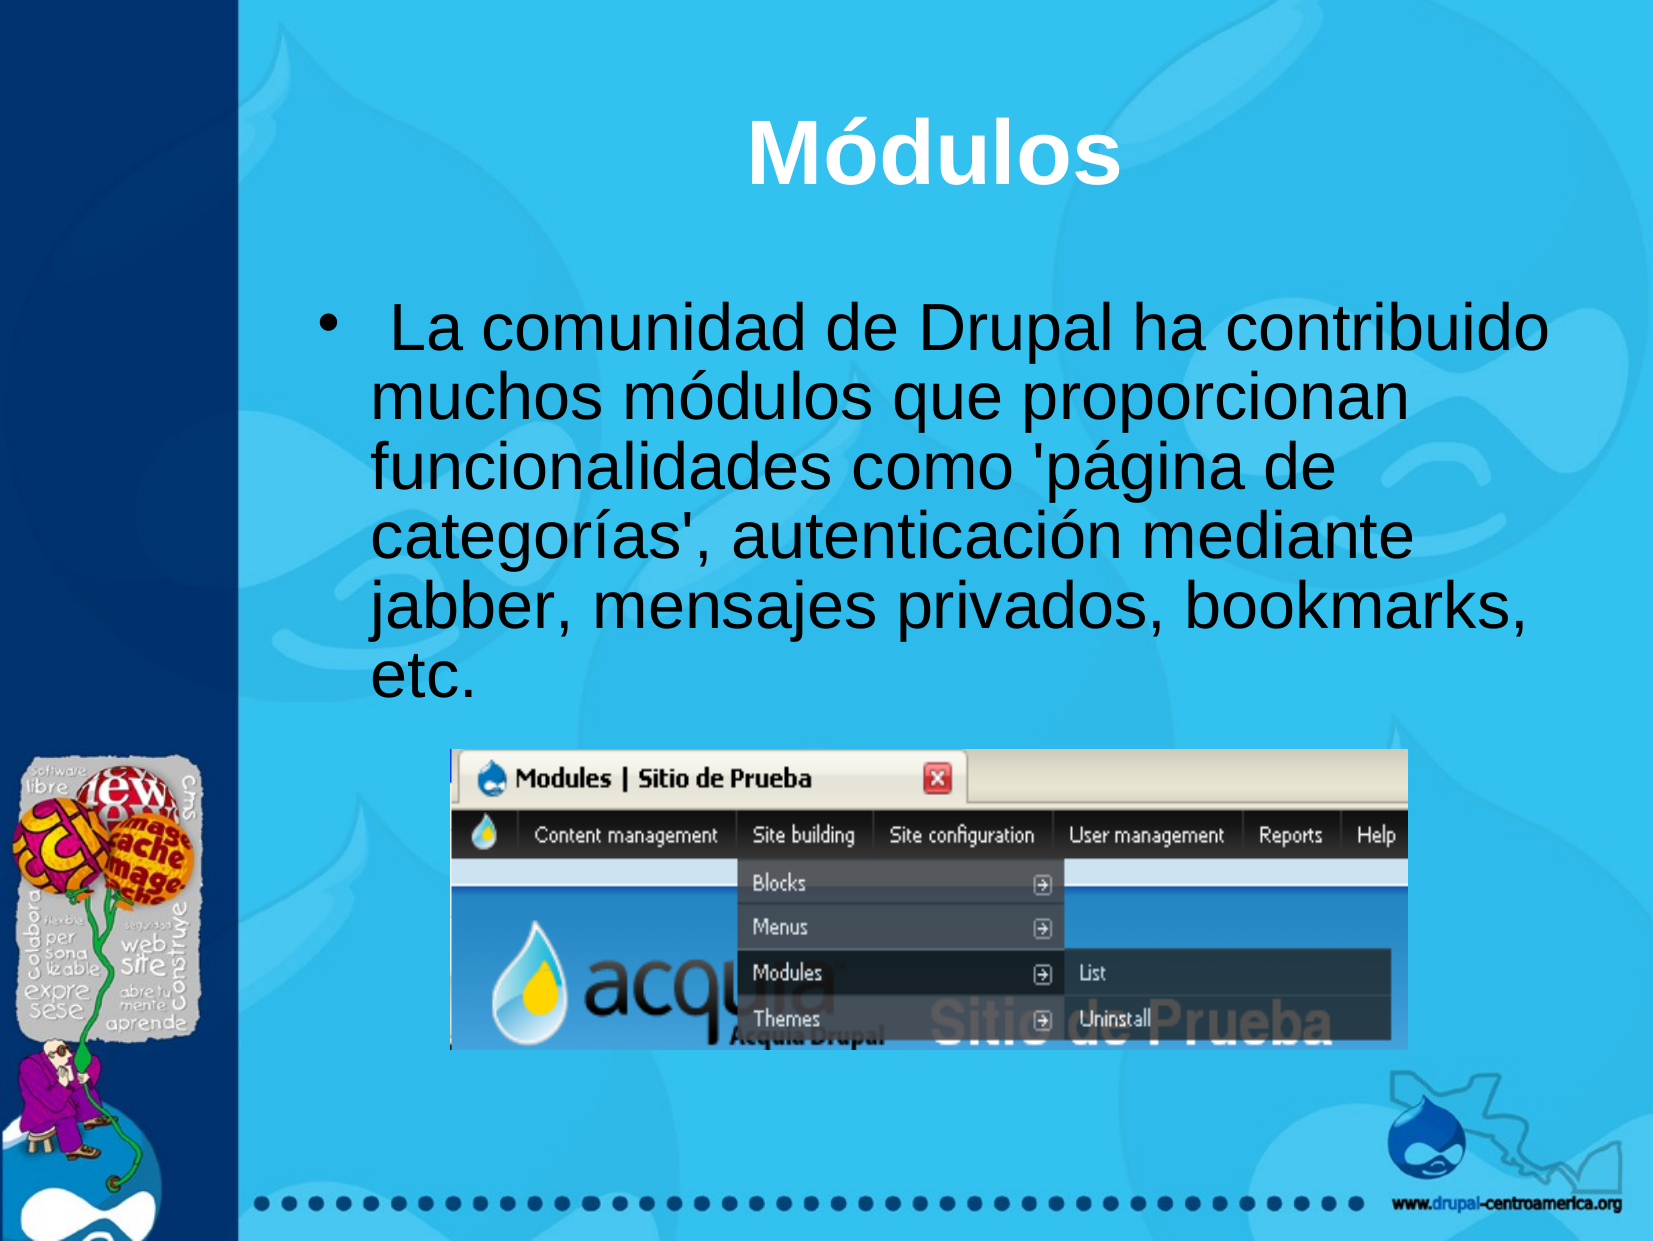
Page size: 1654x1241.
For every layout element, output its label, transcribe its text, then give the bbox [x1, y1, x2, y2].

list La comunidad de Drupal ha contribuido muchos módulos que proporcionan funcionalidades como 'página de categorías', autenticación mediante jabber, mensajes privados, bookmarks, etc. [299, 290, 1571, 751]
title Módulos [299, 56, 1571, 249]
picture [0, 0, 1654, 1241]
